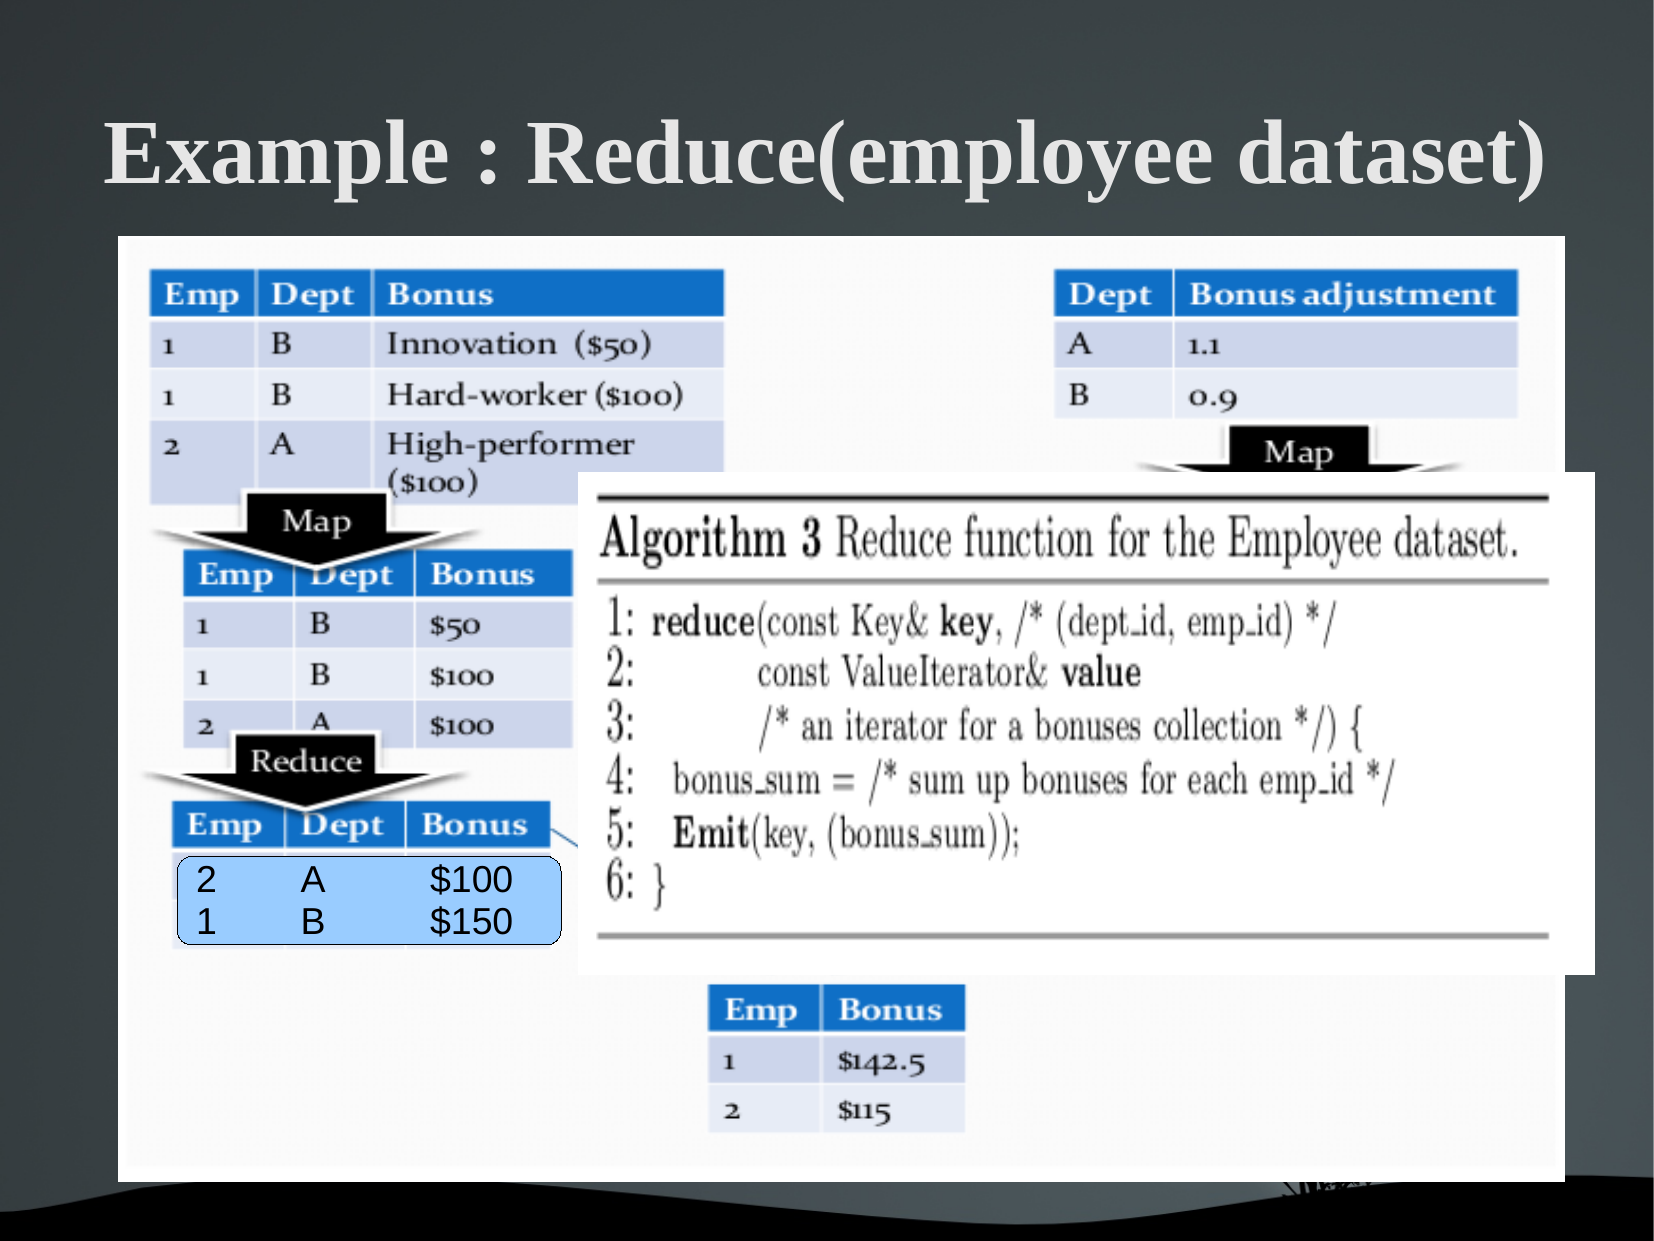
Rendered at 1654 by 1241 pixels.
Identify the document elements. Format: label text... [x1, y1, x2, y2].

text_box 2 A $100 1 B $150 [177, 856, 562, 945]
title Example : Reduce(employee dataset) [82, 56, 1571, 250]
picture [0, 0, 1654, 1241]
